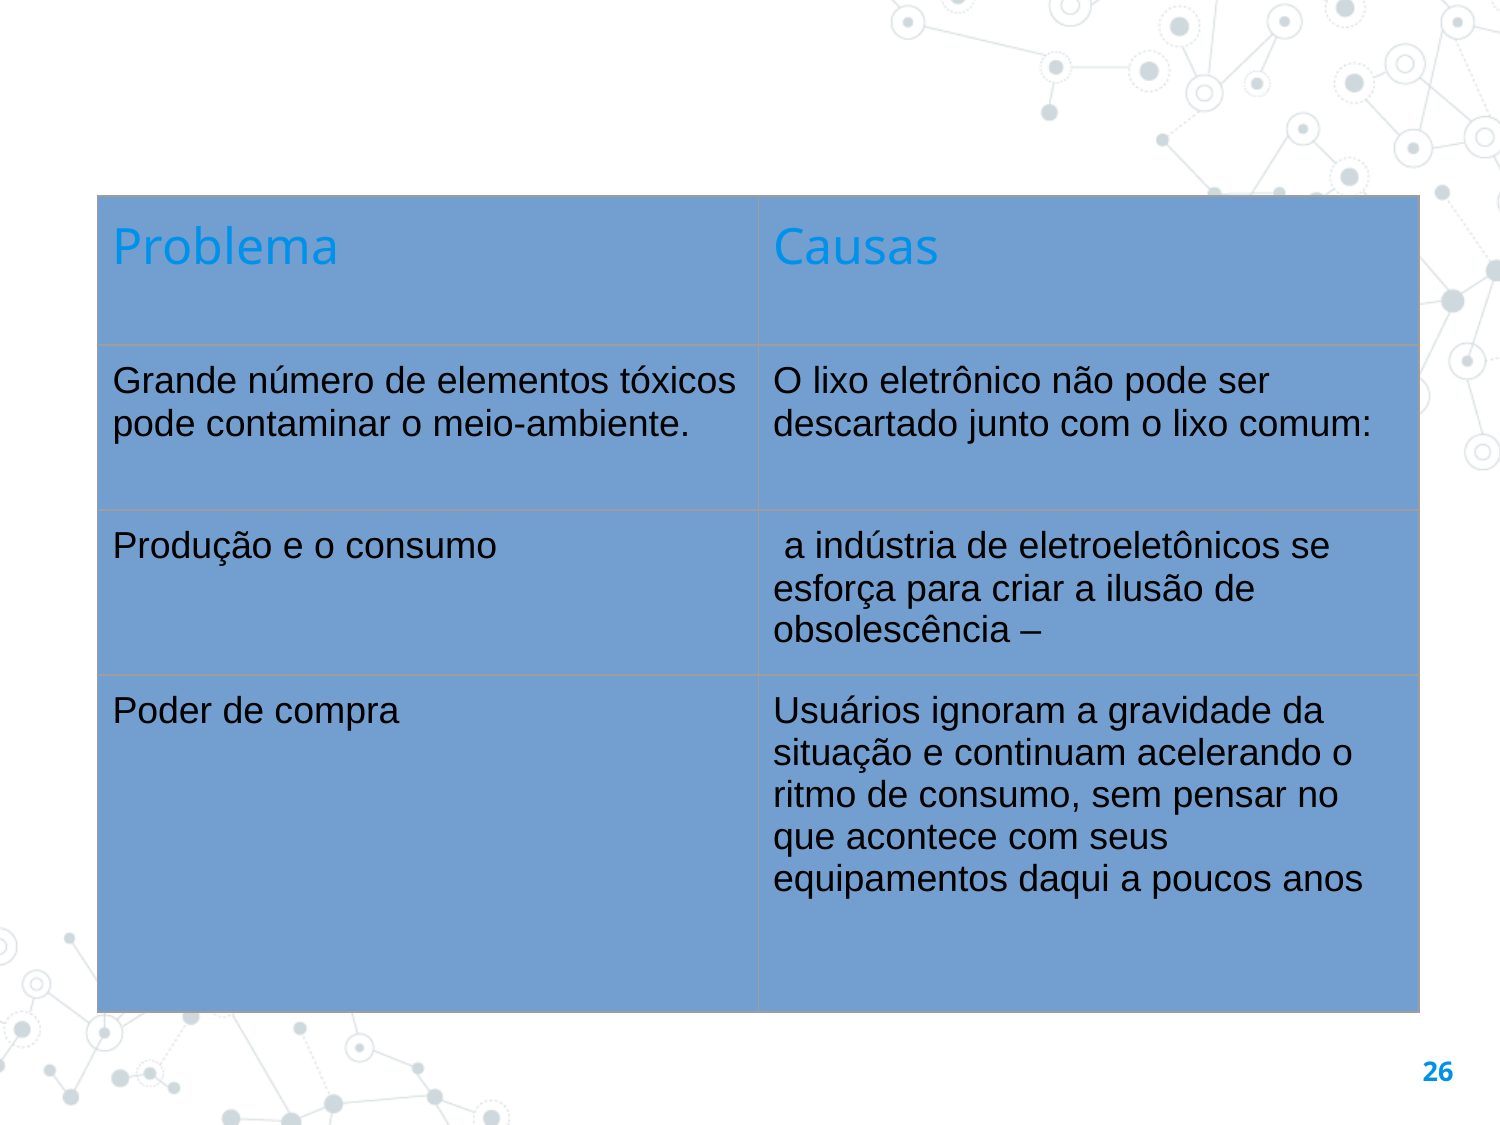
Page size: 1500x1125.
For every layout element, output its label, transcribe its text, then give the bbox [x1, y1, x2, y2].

picture [0, 0, 1500, 1125]
table_cell O lixo eletrônico não pode ser descartado junto com o lixo comum: [759, 346, 1418, 509]
table_cell Grande número de elementos tóxicos pode contaminar o meio-ambiente. [98, 346, 758, 509]
table_cell Usuários ignoram a gravidade da situação e continuam acelerando o ritmo de consumo, sem pensar no que acontece com seus equipamentos daqui a poucos anos [759, 676, 1418, 1011]
table_header Problema [98, 197, 758, 344]
table_header Causas [759, 197, 1418, 344]
table_cell Produção e o consumo [98, 511, 758, 674]
table_cell Poder de compra [98, 676, 758, 1011]
table_cell a indústria de eletroeletônicos se esforça para criar a ilusão de obsolescência – [759, 511, 1418, 674]
slide_number <number> [1378, 1038, 1469, 1125]
